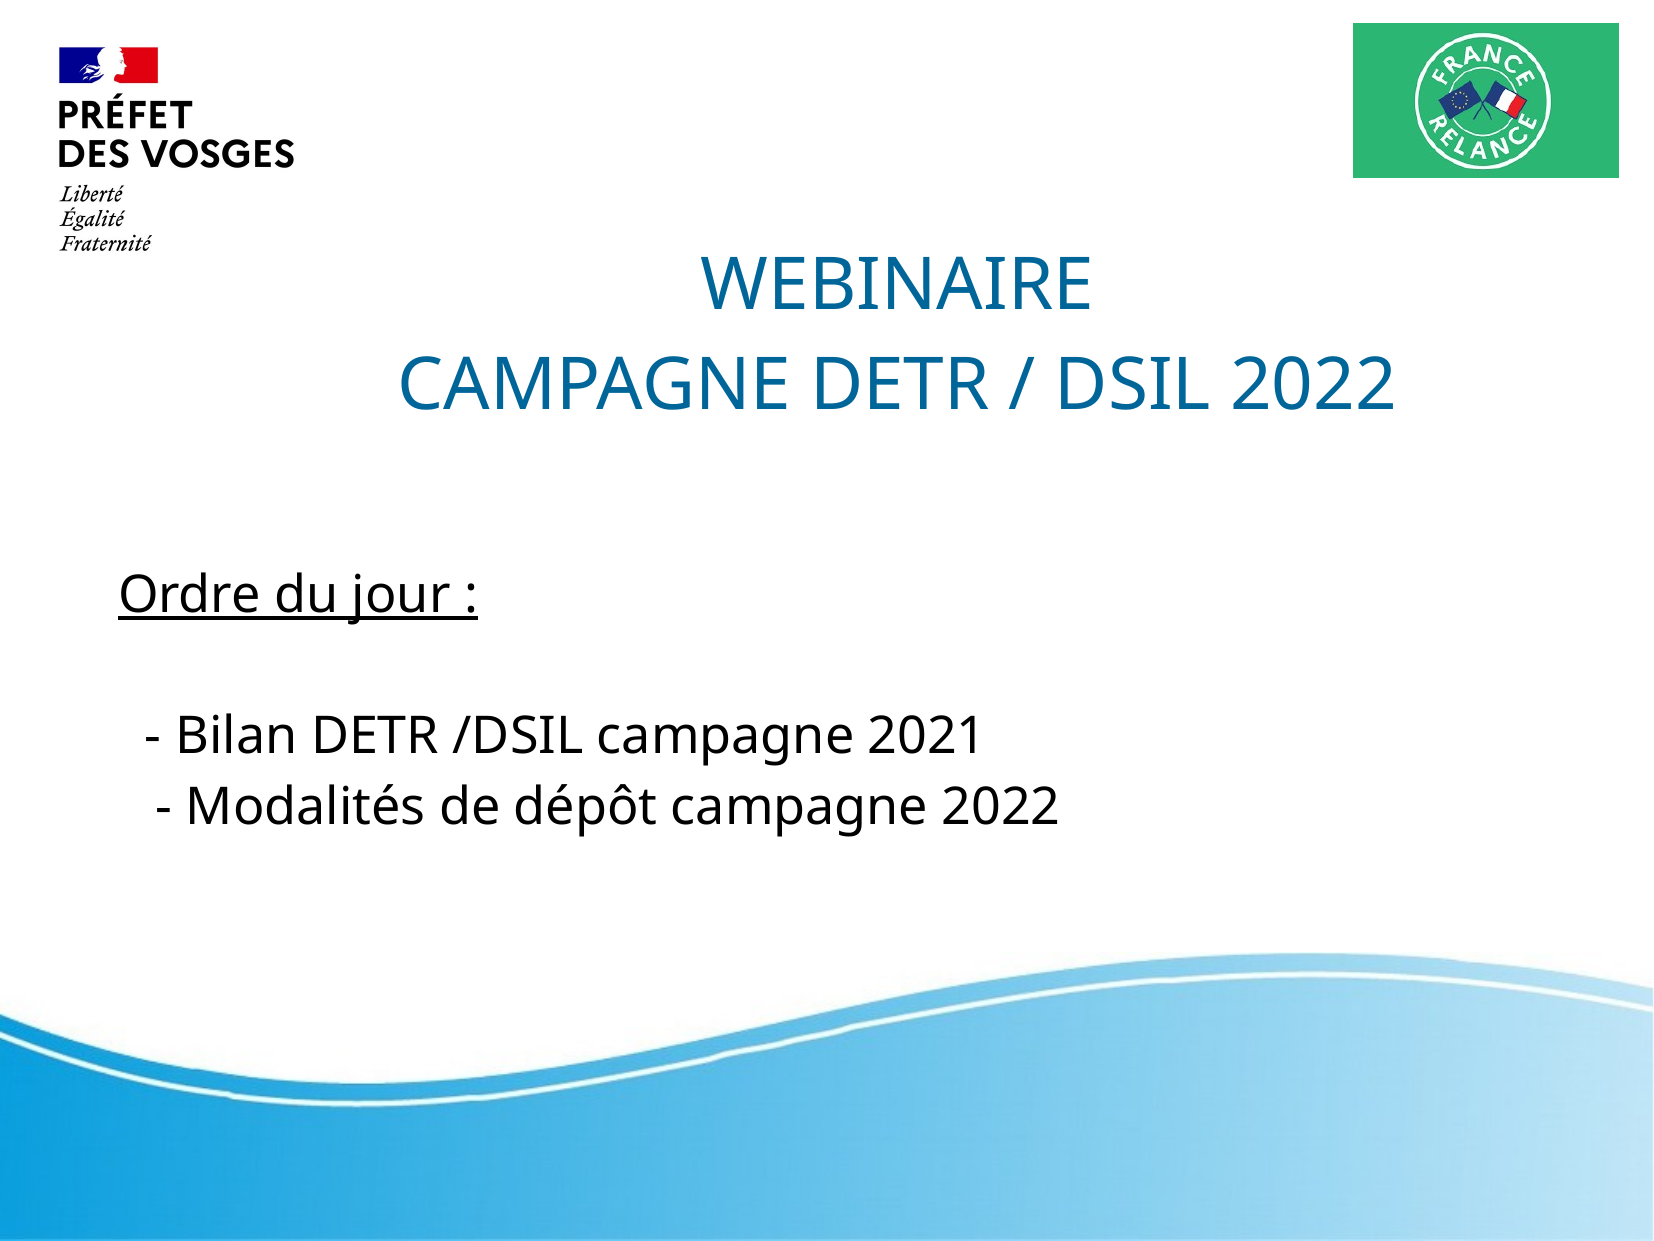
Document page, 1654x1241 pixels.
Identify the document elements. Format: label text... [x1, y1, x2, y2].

picture [23, 11, 329, 286]
title WEBINAIRE CAMPAGNE DETR / DSIL 2022 [153, 21, 1642, 538]
picture [1353, 23, 1619, 178]
picture [0, 952, 1654, 1241]
subtitle Ordre du jour : - Bilan DETR /DSIL campagne 2021 - Modalités de dépôt campagne 2022 [118, 356, 1607, 1040]
